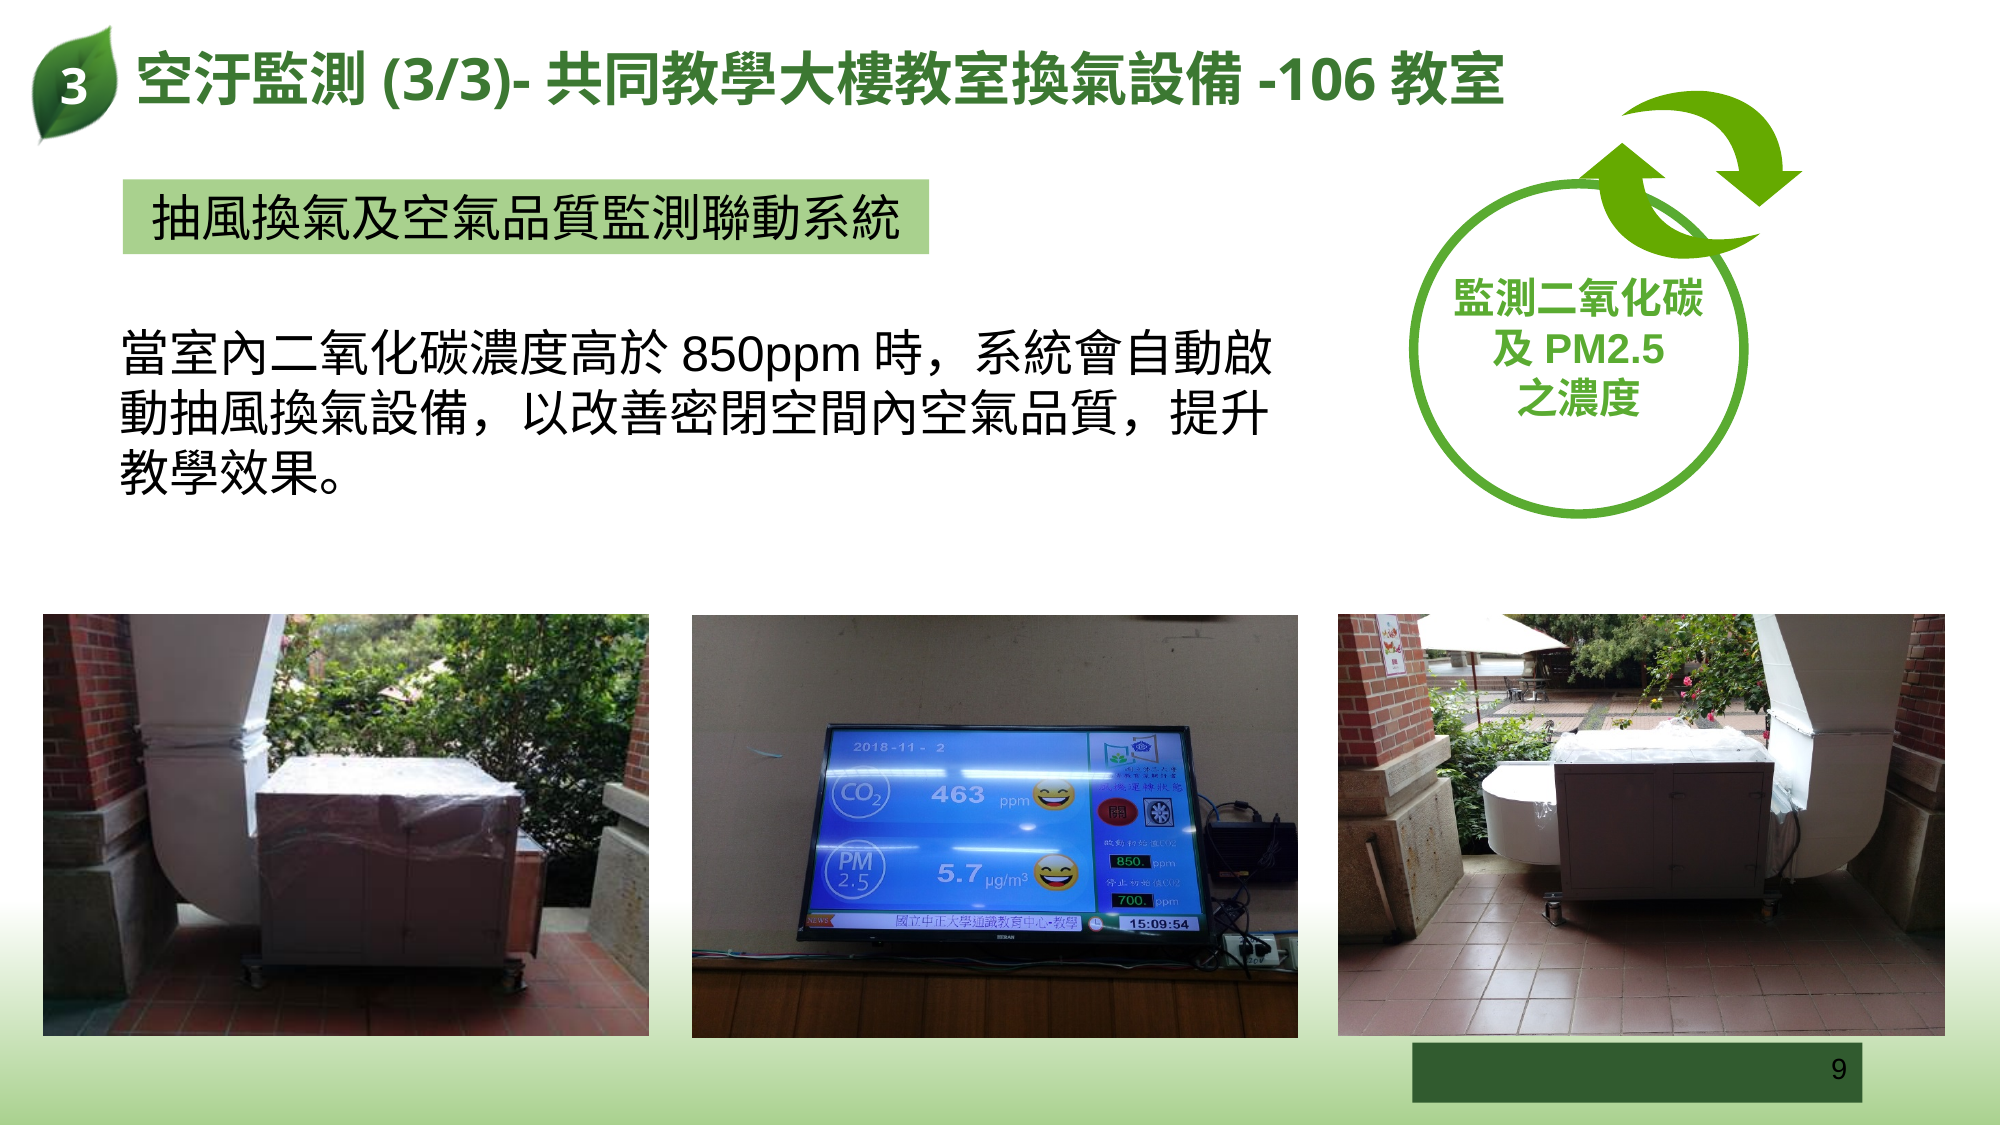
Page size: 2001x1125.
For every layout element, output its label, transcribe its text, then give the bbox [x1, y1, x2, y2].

text_box 3 [44, 47, 104, 123]
text_box 監測二氧化碳及PM2.5 之濃度 [1421, 264, 1736, 430]
picture [50, 4, 124, 114]
picture [692, 615, 1298, 1038]
text_box [1578, 142, 1761, 259]
slide_number <number> [1412, 1042, 1863, 1103]
picture [43, 614, 649, 1036]
text_box [1621, 90, 1803, 207]
picture [1338, 614, 1945, 1036]
picture [0, 56, 98, 167]
text_box 空汙監測(3/3)-共同教學大樓教室換氣設備-106教室 [120, 34, 1523, 120]
text_box 當室內二氧化碳濃度高於850ppm時，系統會自動啟動抽風換氣設備，以改善密閉空間內空氣品質，提升教學效果。 [104, 313, 1319, 509]
text_box 抽風換氣及空氣品質監測聯動系統 [122, 179, 930, 255]
